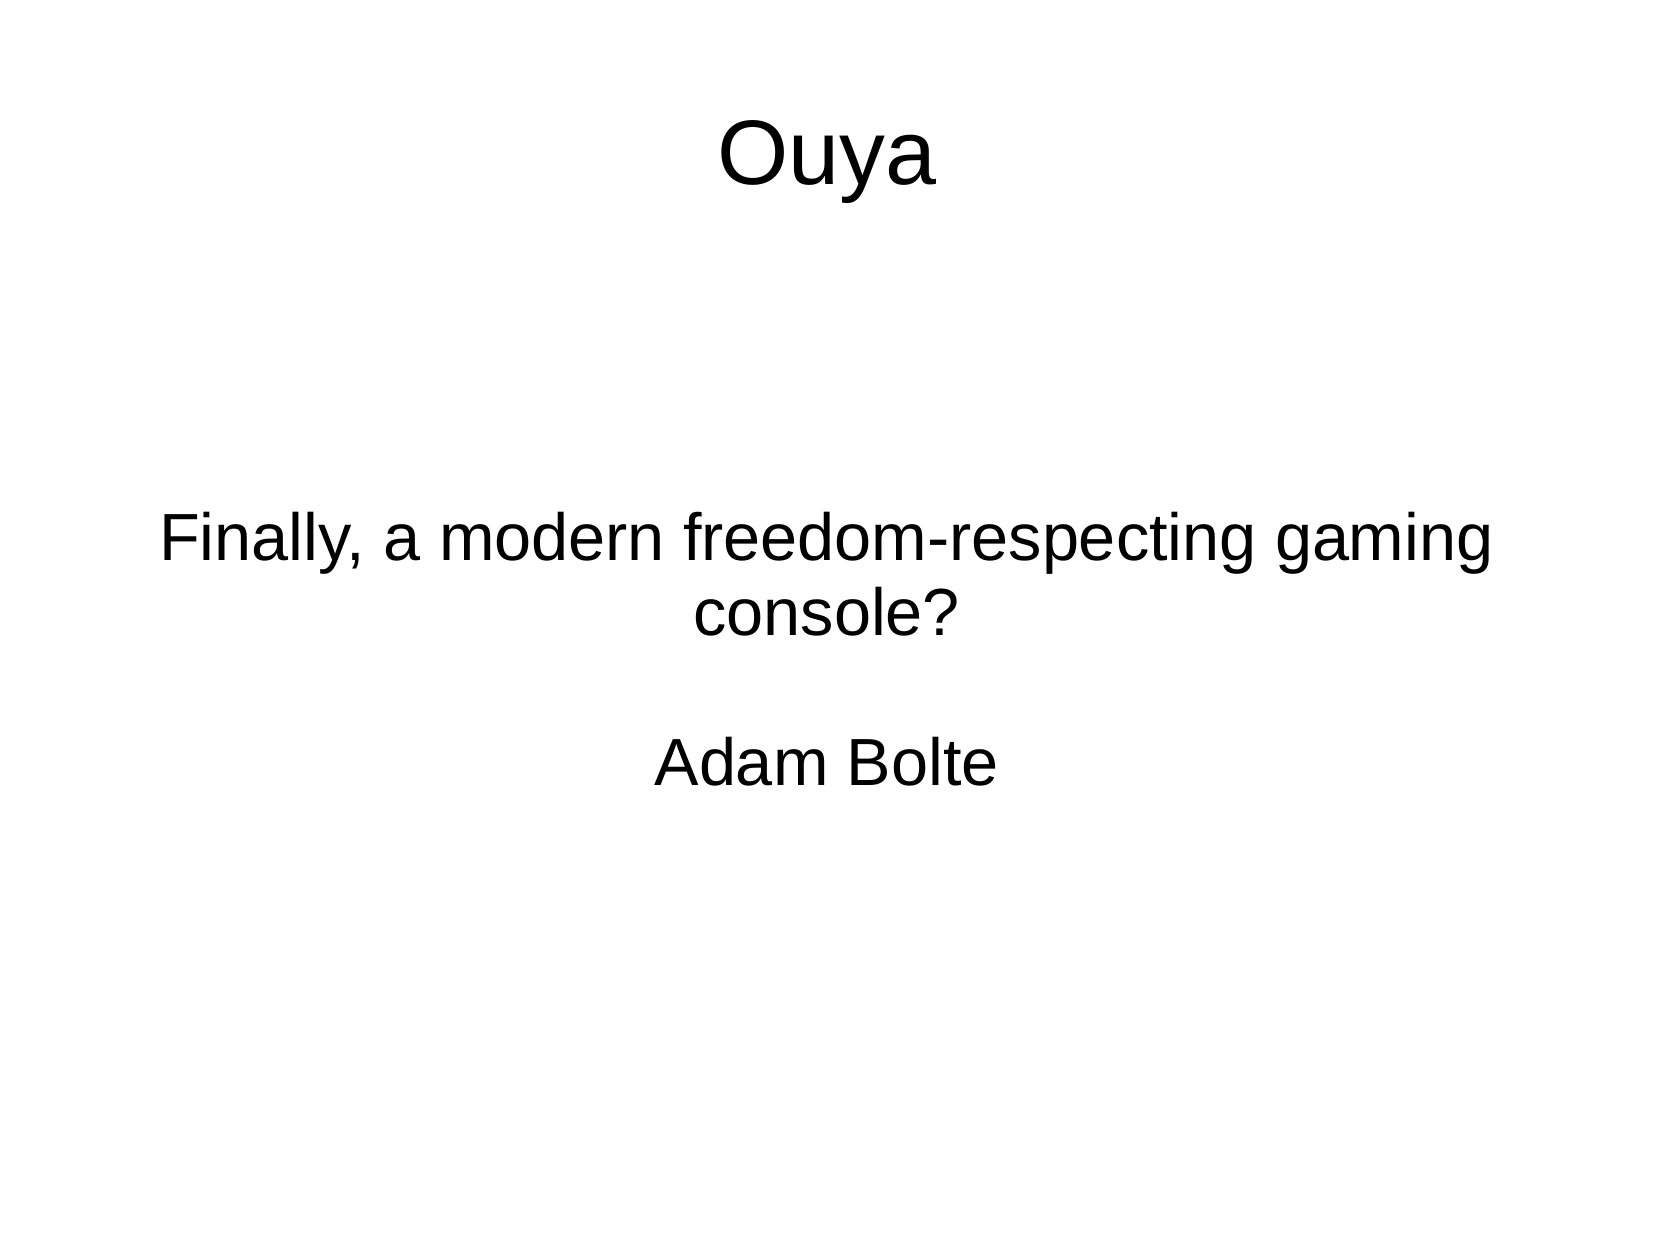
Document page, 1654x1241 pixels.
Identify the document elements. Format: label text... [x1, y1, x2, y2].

title Ouya [82, 49, 1571, 257]
subtitle Finally, a modern freedom-respecting gaming console? Adam Bolte [82, 290, 1571, 1010]
